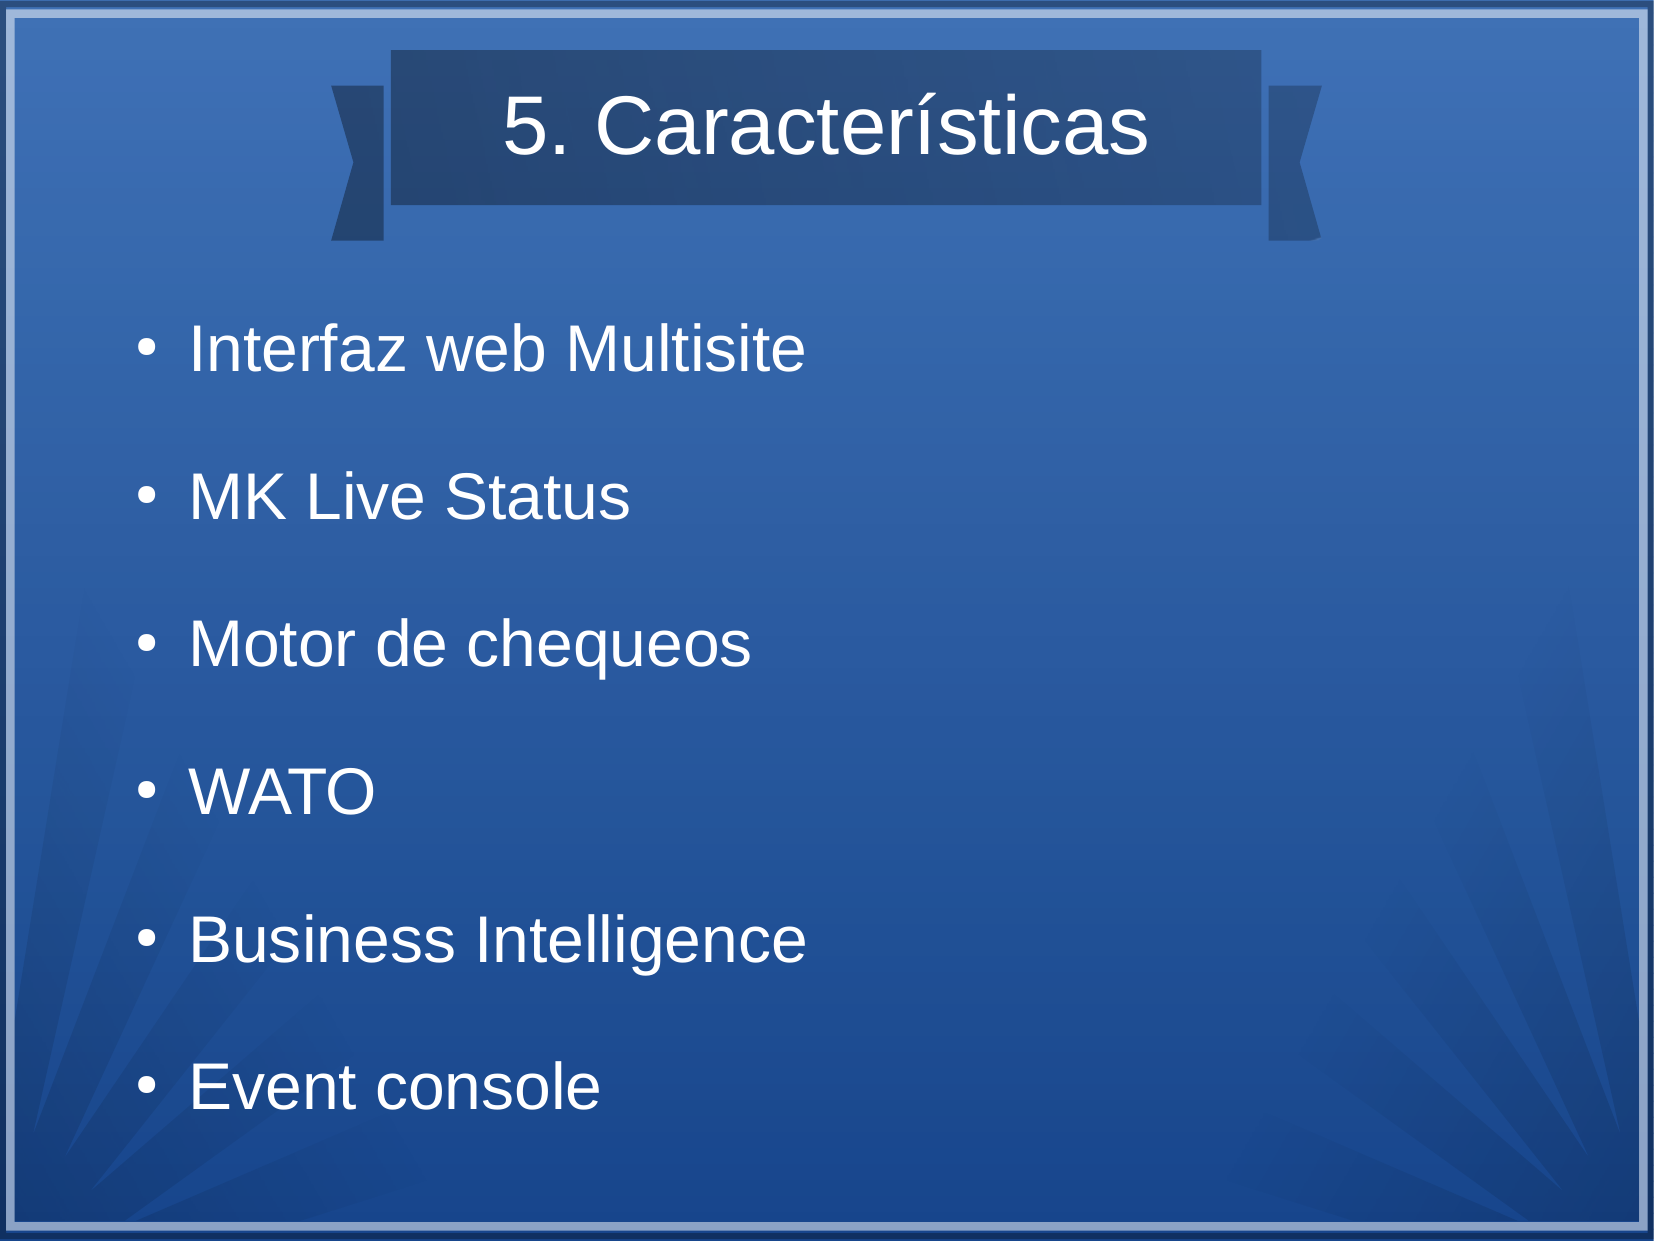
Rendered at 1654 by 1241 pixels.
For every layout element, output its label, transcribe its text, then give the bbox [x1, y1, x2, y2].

list Interfaz web Multisite MK Live Status Motor de chequeos WATO Business Intelligence Event console [118, 174, 1607, 1134]
title 5. Características [389, 47, 1264, 174]
